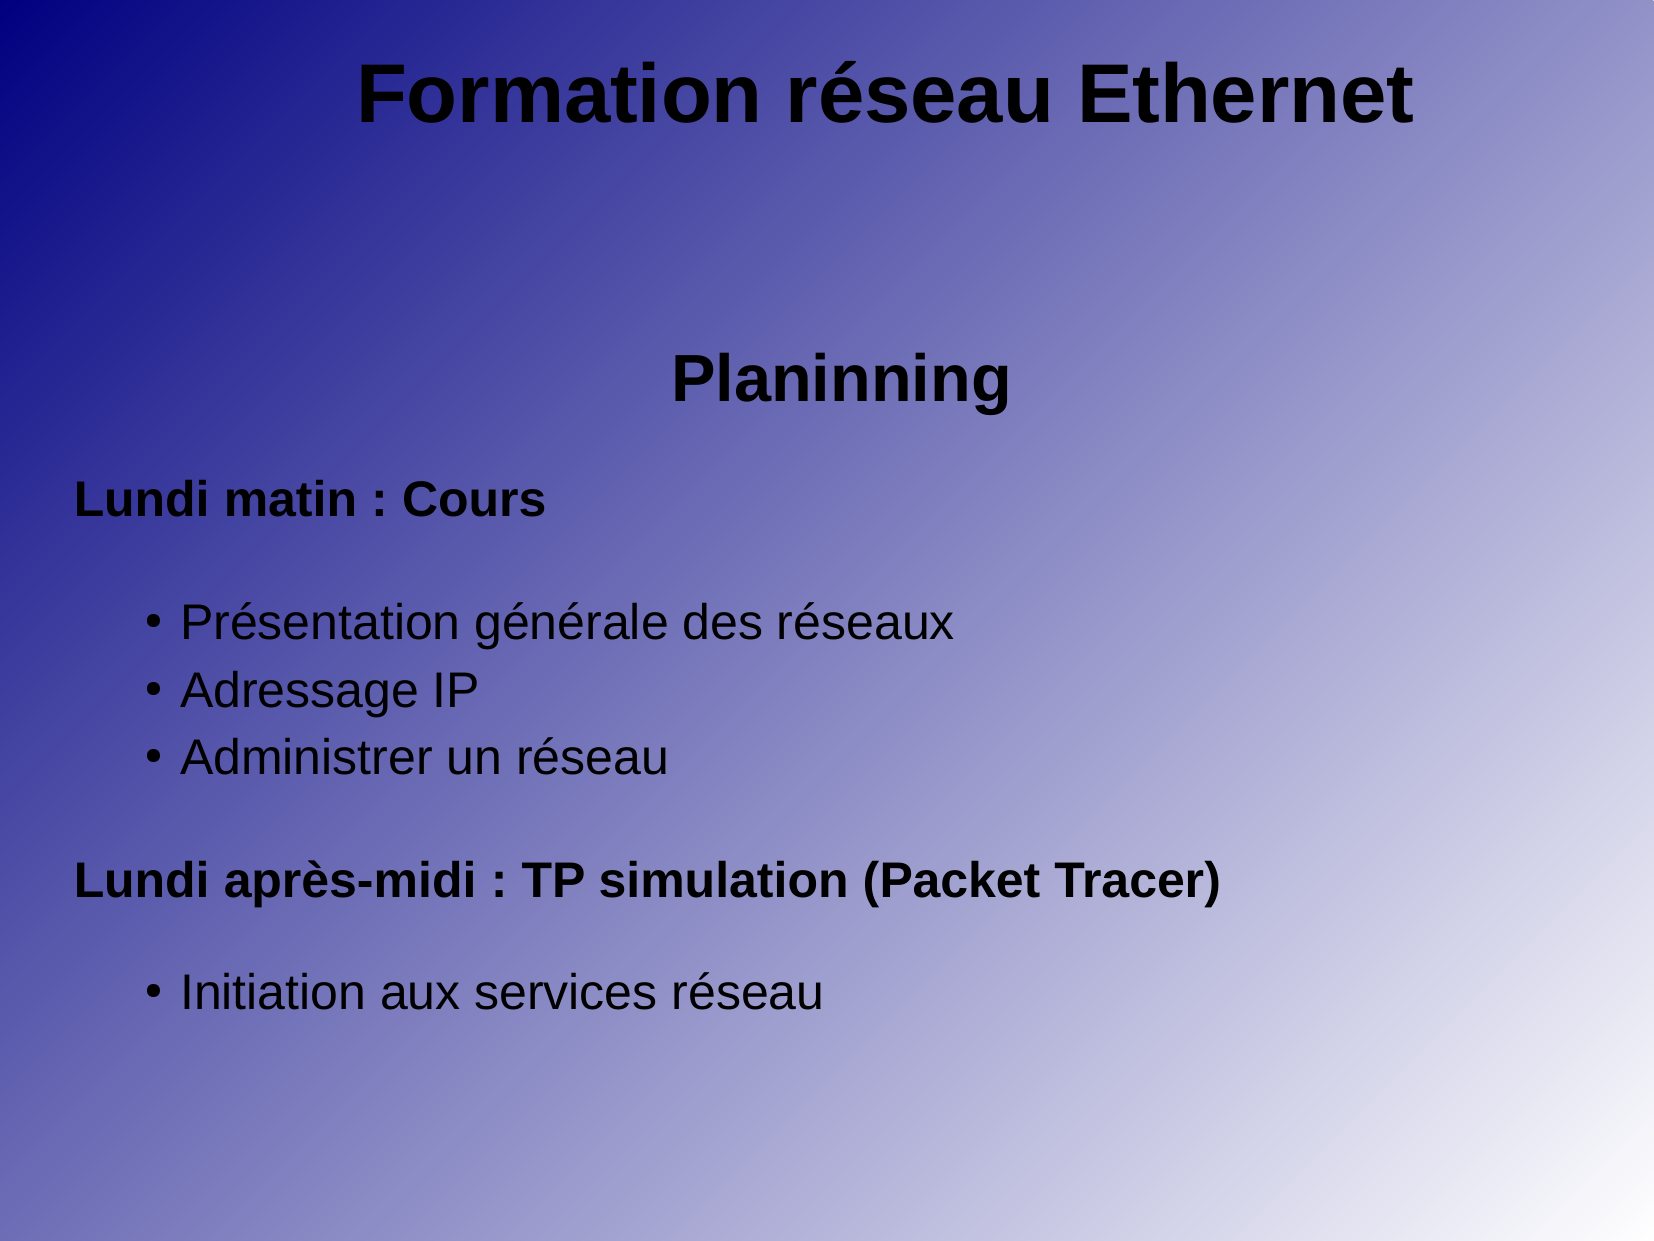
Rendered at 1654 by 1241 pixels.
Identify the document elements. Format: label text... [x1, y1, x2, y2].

text_box Formation réseau Ethernet [324, 39, 1447, 148]
text_box Planinning Lundi matin : Cours Présentation générale des réseaux Adressage IP Administrer un réseau Lundi après-midi : TP simulation (Packet Tracer) Initiation aux services réseau [59, 333, 1625, 1087]
